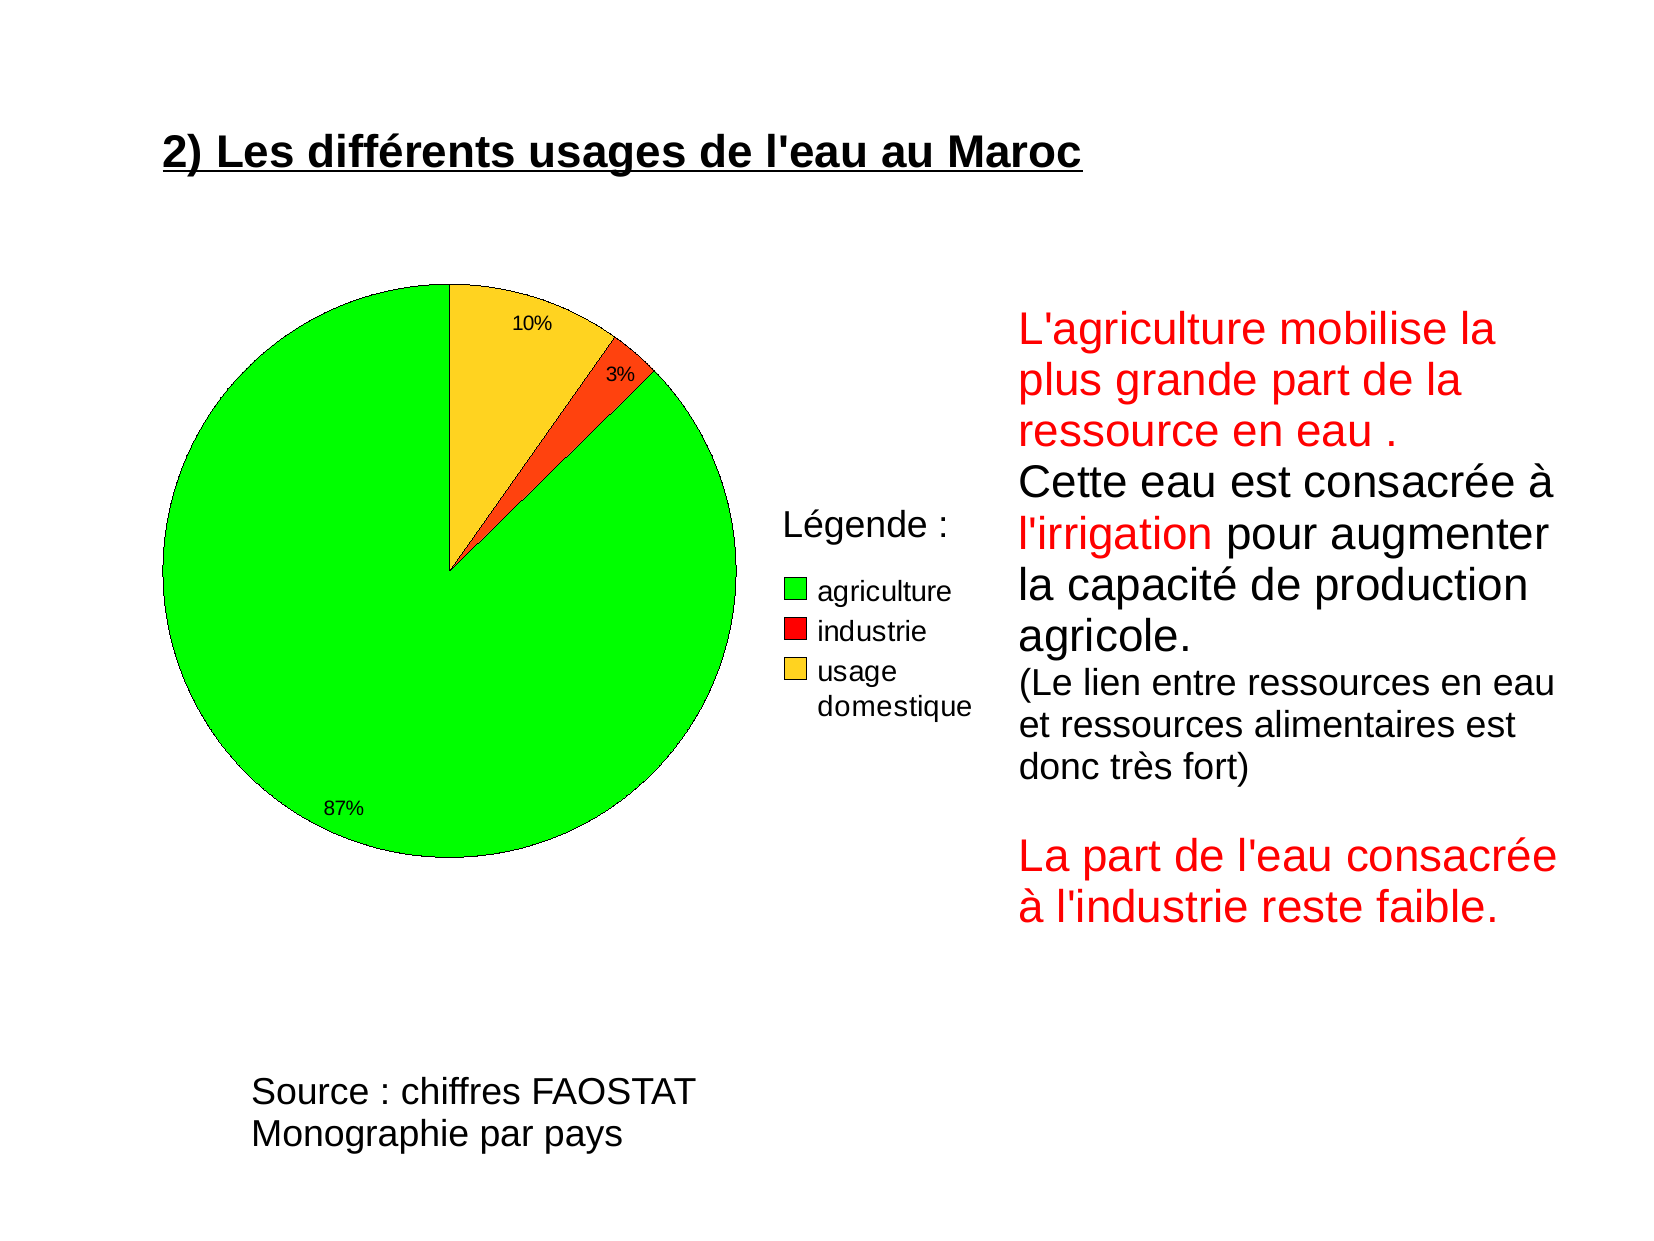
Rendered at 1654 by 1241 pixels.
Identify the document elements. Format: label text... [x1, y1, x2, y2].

text_box Source : chiffres FAOSTAT Monographie par pays [236, 1062, 1007, 1211]
text_box Légende : [767, 496, 964, 595]
picture [767, 563, 992, 739]
text_box 2) Les différents usages de l'eau au Maroc [147, 118, 1098, 186]
text_box L'agriculture mobilise la plus grande part de la ressource en eau . Cette eau est consacrée à l'irrigation pour augmenter la capacité de production agricole. (Le lien entre ressources en eau et ressources alimentaires est donc très fort) La part de l'eau consacrée à l'industrie reste faible. [1003, 295, 1595, 1097]
chart [148, 186, 975, 981]
